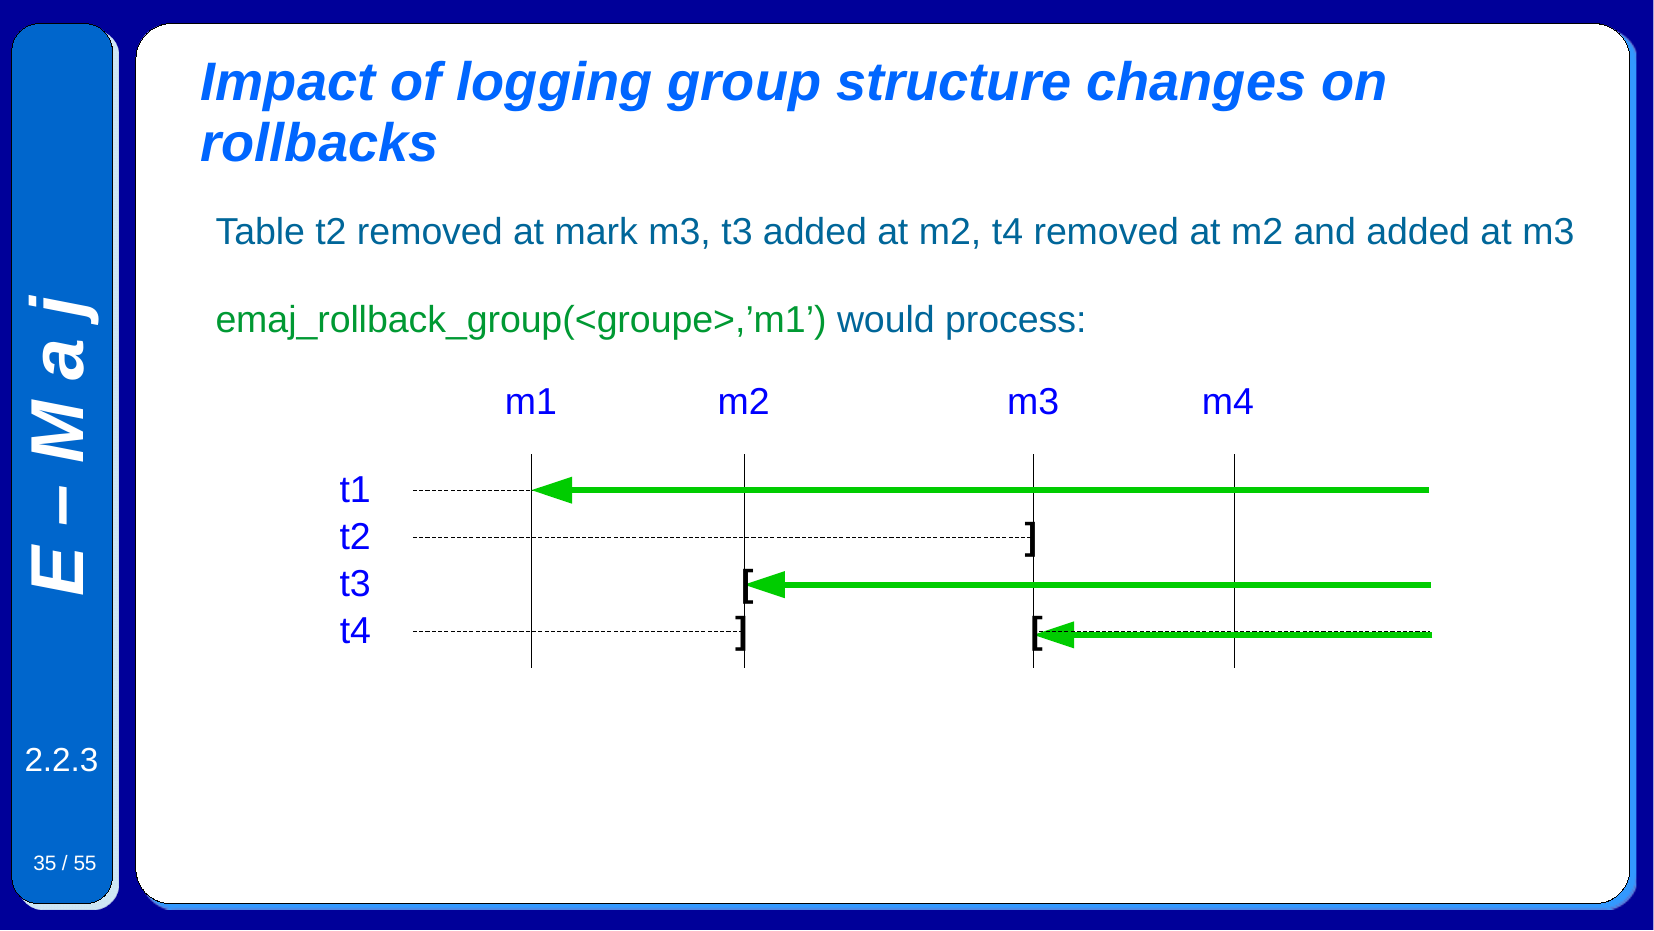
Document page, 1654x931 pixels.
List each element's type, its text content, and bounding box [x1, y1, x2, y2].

text_box t1 [324, 460, 386, 507]
text_box m2 [702, 373, 785, 430]
text_box [ [726, 555, 769, 612]
text_box t2 [324, 507, 386, 555]
text_box m4 [1187, 373, 1269, 430]
title Impact of logging group structure changes on rollbacks [200, 34, 1575, 191]
text_box ] [720, 602, 763, 660]
text_box t3 [324, 555, 386, 602]
text_box m1 [490, 373, 572, 430]
text_box m3 [992, 373, 1074, 430]
text_box t4 [324, 602, 386, 660]
text_box ] [1009, 507, 1053, 565]
text_box [ [1015, 602, 1058, 660]
text_box Table t2 removed at mark m3, t3 added at m2, t4 removed at m2 and added at m3 [200, 203, 1601, 260]
text_box emaj_rollback_group(<groupe>,’m1’) would process: [200, 291, 1102, 349]
